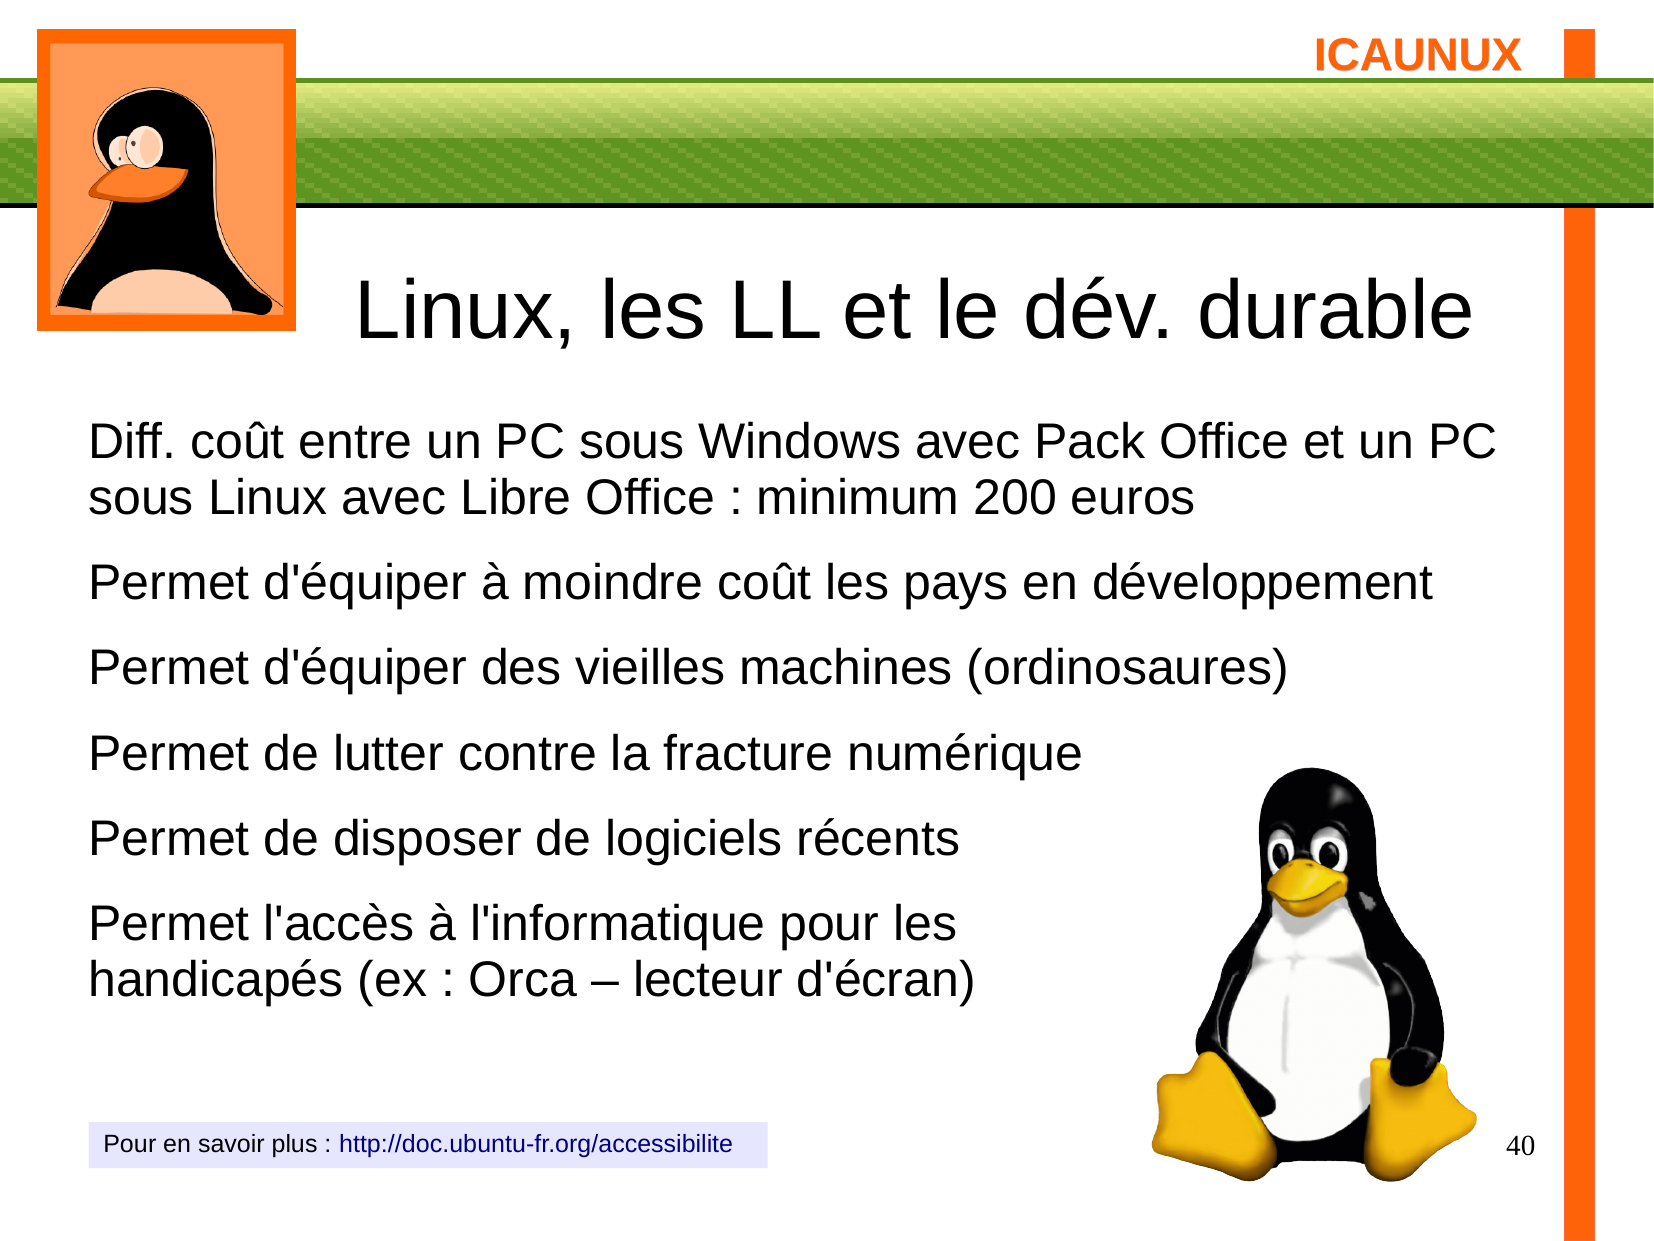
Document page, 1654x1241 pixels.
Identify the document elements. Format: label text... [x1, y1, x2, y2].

text_box Pour en savoir plus : http://doc.ubuntu-fr.org/accessibilite [88, 1122, 768, 1169]
picture [0, 29, 1654, 331]
picture [1151, 767, 1477, 1182]
title Linux, les LL et le dév. durable [324, 235, 1506, 384]
list Diff. coût entre un PC sous Windows avec Pack Office et un PC sous Linux avec Libre Office : minimum 200 euros Permet d'équiper à moindre coût les pays en développement Permet d'équiper des vieilles machines (ordinosaures) Permet de lutter contre la fracture numérique Permet de disposer de logiciels récents Permet l'accès à l'informatique pour les handicapés (ex : Orca – lecteur d'écran) [88, 413, 1512, 1240]
